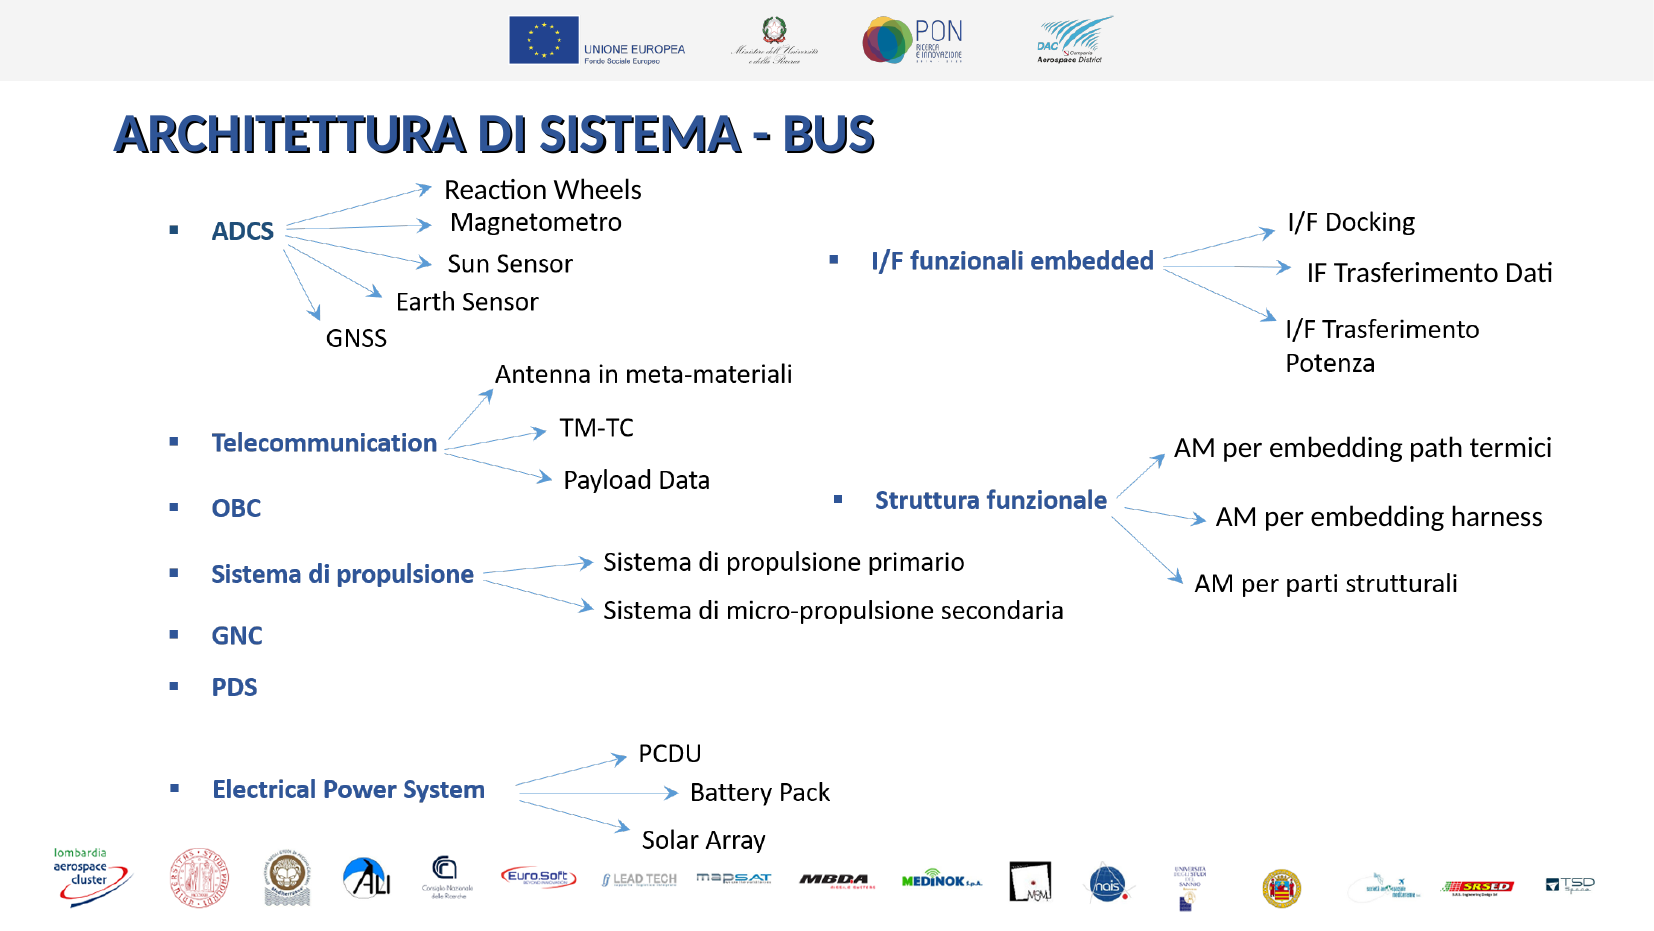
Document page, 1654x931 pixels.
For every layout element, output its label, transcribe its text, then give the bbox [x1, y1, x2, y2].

text_box AM per embedding path termici [1159, 421, 1654, 472]
picture [54, 170, 1595, 931]
picture [0, 0, 1654, 81]
text_box AM per embedding harness [1200, 490, 1654, 541]
text_box ARCHITETTURA DI SISTEMA - BUS [98, 88, 900, 171]
text_box Reaction Wheels [429, 162, 739, 214]
text_box IF Trasferimento Dati [1291, 245, 1570, 297]
